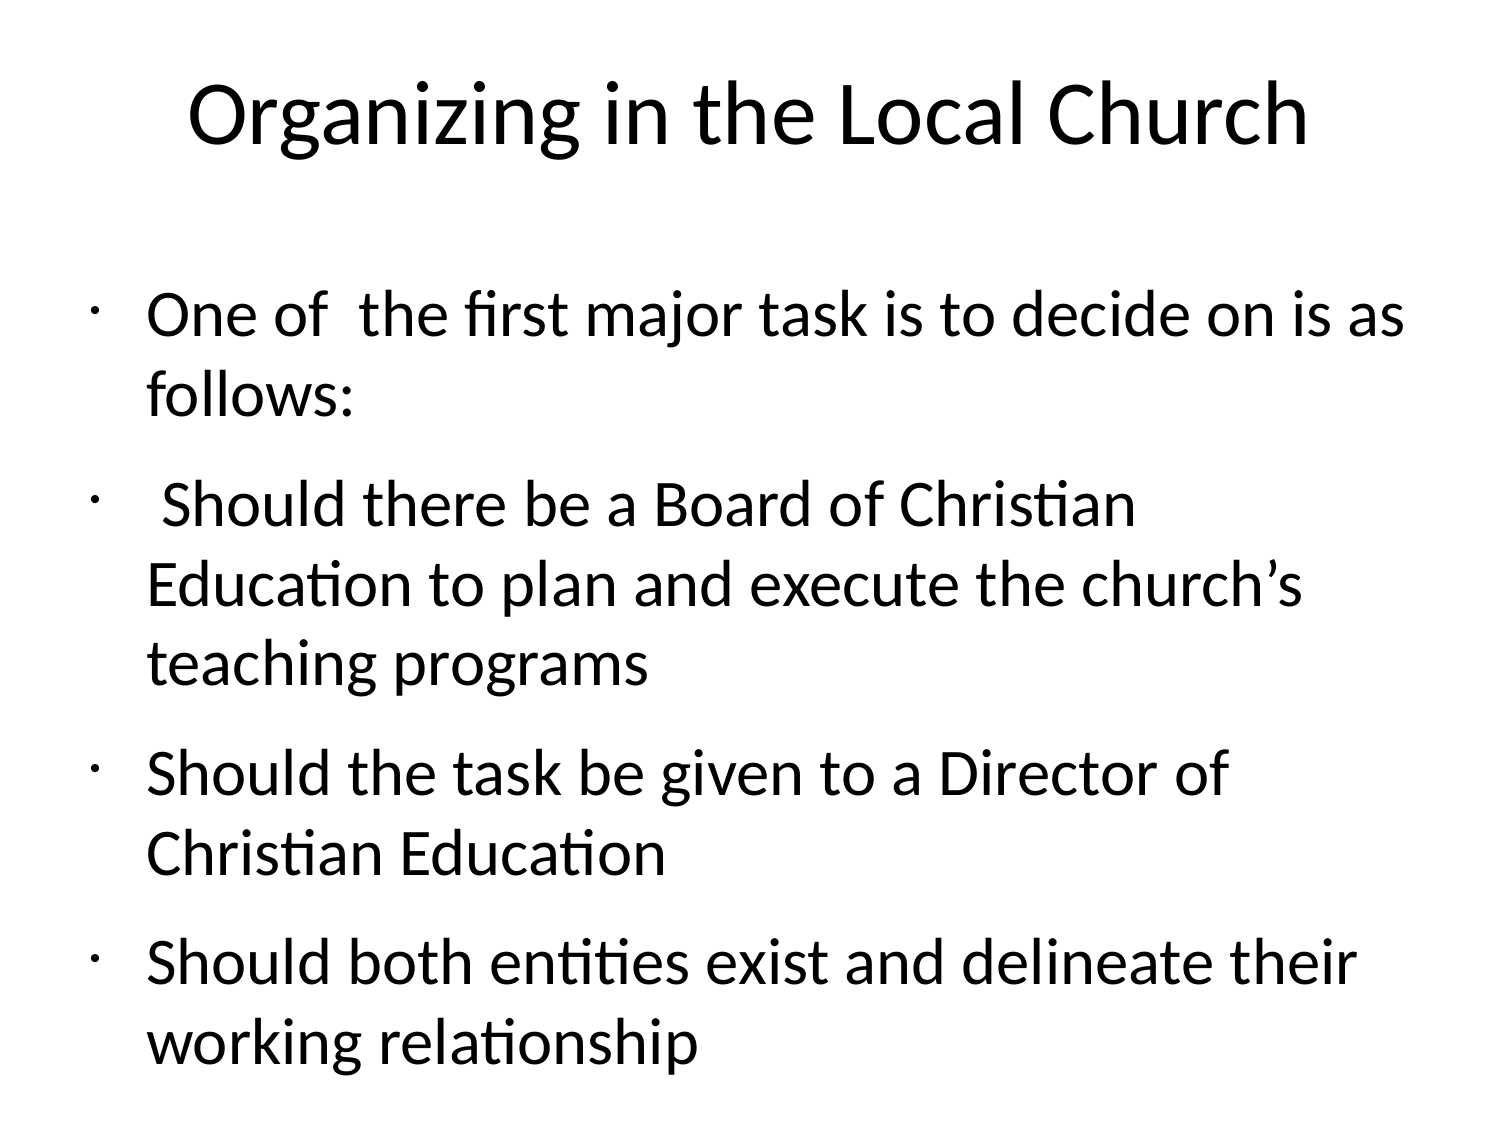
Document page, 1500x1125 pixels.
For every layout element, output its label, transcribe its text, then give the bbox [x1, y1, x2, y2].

title Organizing in the Local Church [75, 45, 1425, 233]
list One of the first major task is to decide on is as follows: Should there be a Board of Christian Education to plan and execute the church’s teaching programs Should the task be given to a Director of Christian Education Should both entities exist and delineate their working relationship There are advantages and dis-advantages in all three approaches The approach which leads to more efficient planning and execution of the program of the church should be chosen [75, 262, 1425, 1088]
